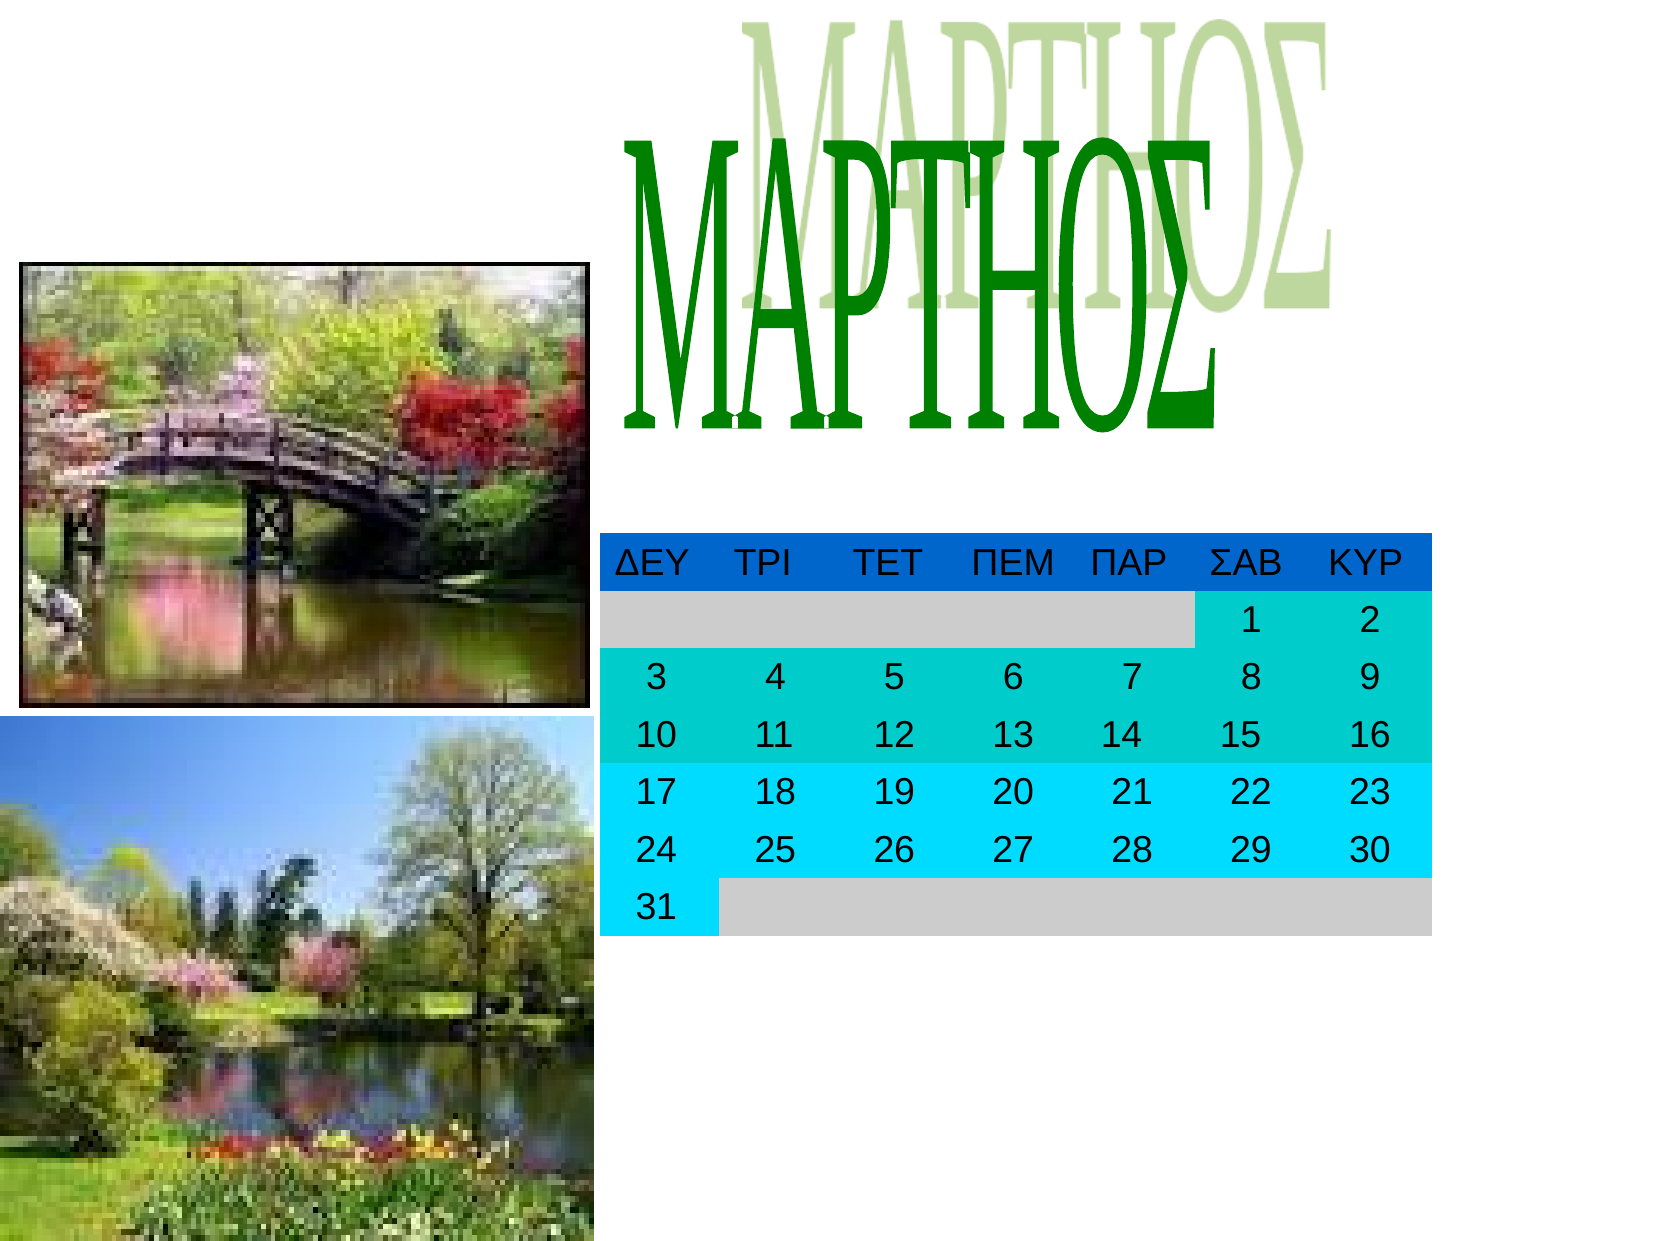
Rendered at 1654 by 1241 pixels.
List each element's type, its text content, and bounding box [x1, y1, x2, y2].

table_cell 6 [957, 648, 1076, 706]
table_cell 19 [838, 763, 957, 820]
table_cell 29 [1195, 820, 1313, 878]
table_cell 2 [1313, 591, 1432, 648]
picture [19, 262, 590, 708]
table_cell 24 [600, 820, 719, 878]
table_cell 9 [1313, 648, 1432, 706]
table_cell 16 [1313, 706, 1432, 763]
table_cell 27 [957, 820, 1076, 878]
table_cell [1076, 591, 1195, 648]
table_header ΠΑΡ [1076, 533, 1195, 591]
table_cell [838, 878, 957, 936]
text_box ΜΑΡΤΗΟΣ [624, 138, 891, 429]
table_cell [957, 878, 1076, 936]
table_cell 3 [600, 648, 719, 706]
table_cell 26 [838, 820, 957, 878]
table_header ΠΕΜ [957, 533, 1076, 591]
table_cell 5 [838, 648, 957, 706]
table_cell 21 [1076, 763, 1195, 820]
table_cell 28 [1076, 820, 1195, 878]
table_cell 22 [1195, 763, 1313, 820]
table_cell 18 [719, 763, 838, 820]
table_cell 1 [1195, 591, 1313, 648]
table_cell 15 [1195, 706, 1313, 763]
table_cell 23 [1313, 763, 1432, 820]
table_cell 4 [719, 648, 838, 706]
table_cell 12 [838, 706, 957, 763]
table_cell 13 [957, 706, 1076, 763]
table_cell [1076, 878, 1195, 936]
table_cell [957, 591, 1076, 648]
table_cell 7 [1076, 648, 1195, 706]
table_cell 31 [600, 878, 719, 936]
table_cell [719, 878, 838, 936]
table_header ΚΥΡ [1313, 533, 1432, 591]
table_cell 17 [600, 763, 719, 820]
table_header ΤΕΤ [838, 533, 957, 591]
table_header ΤΡΙ [719, 533, 838, 591]
table_header ΔΕΥ [600, 533, 719, 591]
table_cell [1195, 878, 1313, 936]
table_cell [838, 591, 957, 648]
table_cell [600, 591, 719, 648]
text_box ΜΑΡΤΗΟΣ [891, 140, 1060, 429]
table_cell 11 [719, 706, 838, 763]
table_cell 20 [957, 763, 1076, 820]
table_cell 10 [600, 706, 719, 763]
text_box ΜΑΡΤΗΟΣ [1147, 140, 1215, 429]
table_cell 25 [719, 820, 838, 878]
table_cell 14 [1076, 706, 1195, 763]
table_cell 8 [1195, 648, 1313, 706]
picture [0, 716, 594, 1241]
table_cell 30 [1313, 820, 1432, 878]
text_box ΜΑΡΤΗΟΣ [1058, 137, 1147, 433]
table_header ΣΑΒ [1195, 533, 1313, 591]
table_cell [1313, 878, 1432, 936]
table_cell [719, 591, 838, 648]
